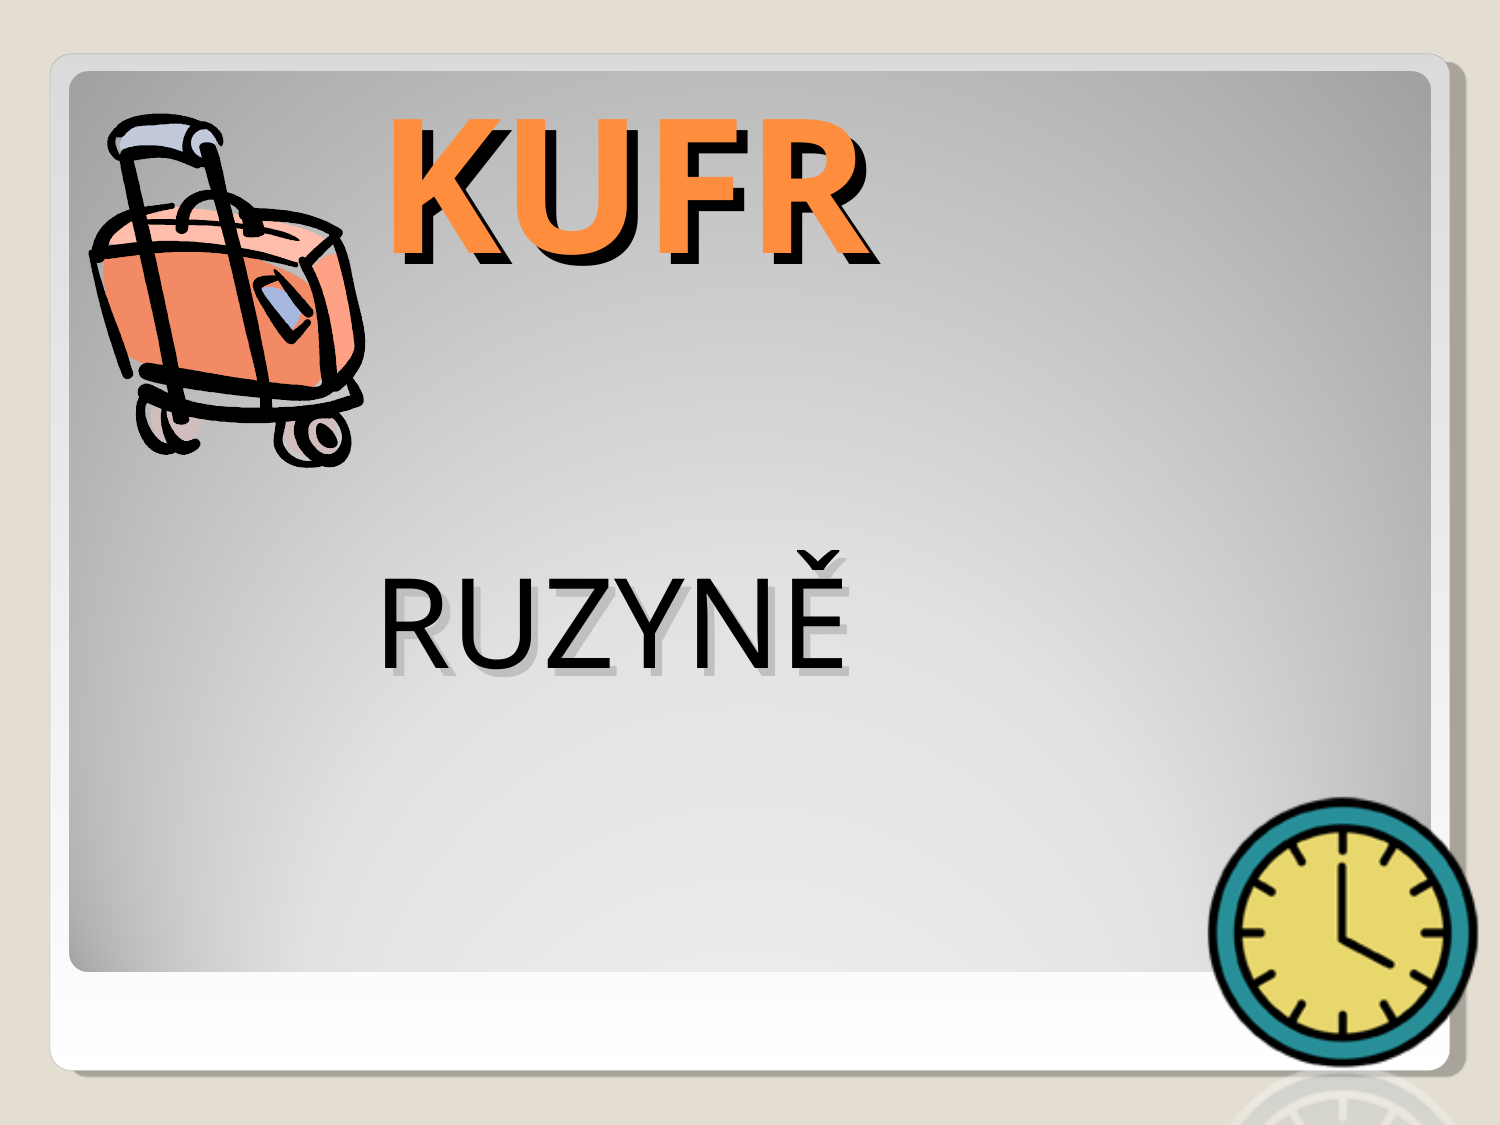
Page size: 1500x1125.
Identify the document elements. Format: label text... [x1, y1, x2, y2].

picture [69, 71, 1500, 1125]
text_box RUZYNĚ [107, 536, 1117, 780]
text_box KUFR [362, 54, 1379, 362]
